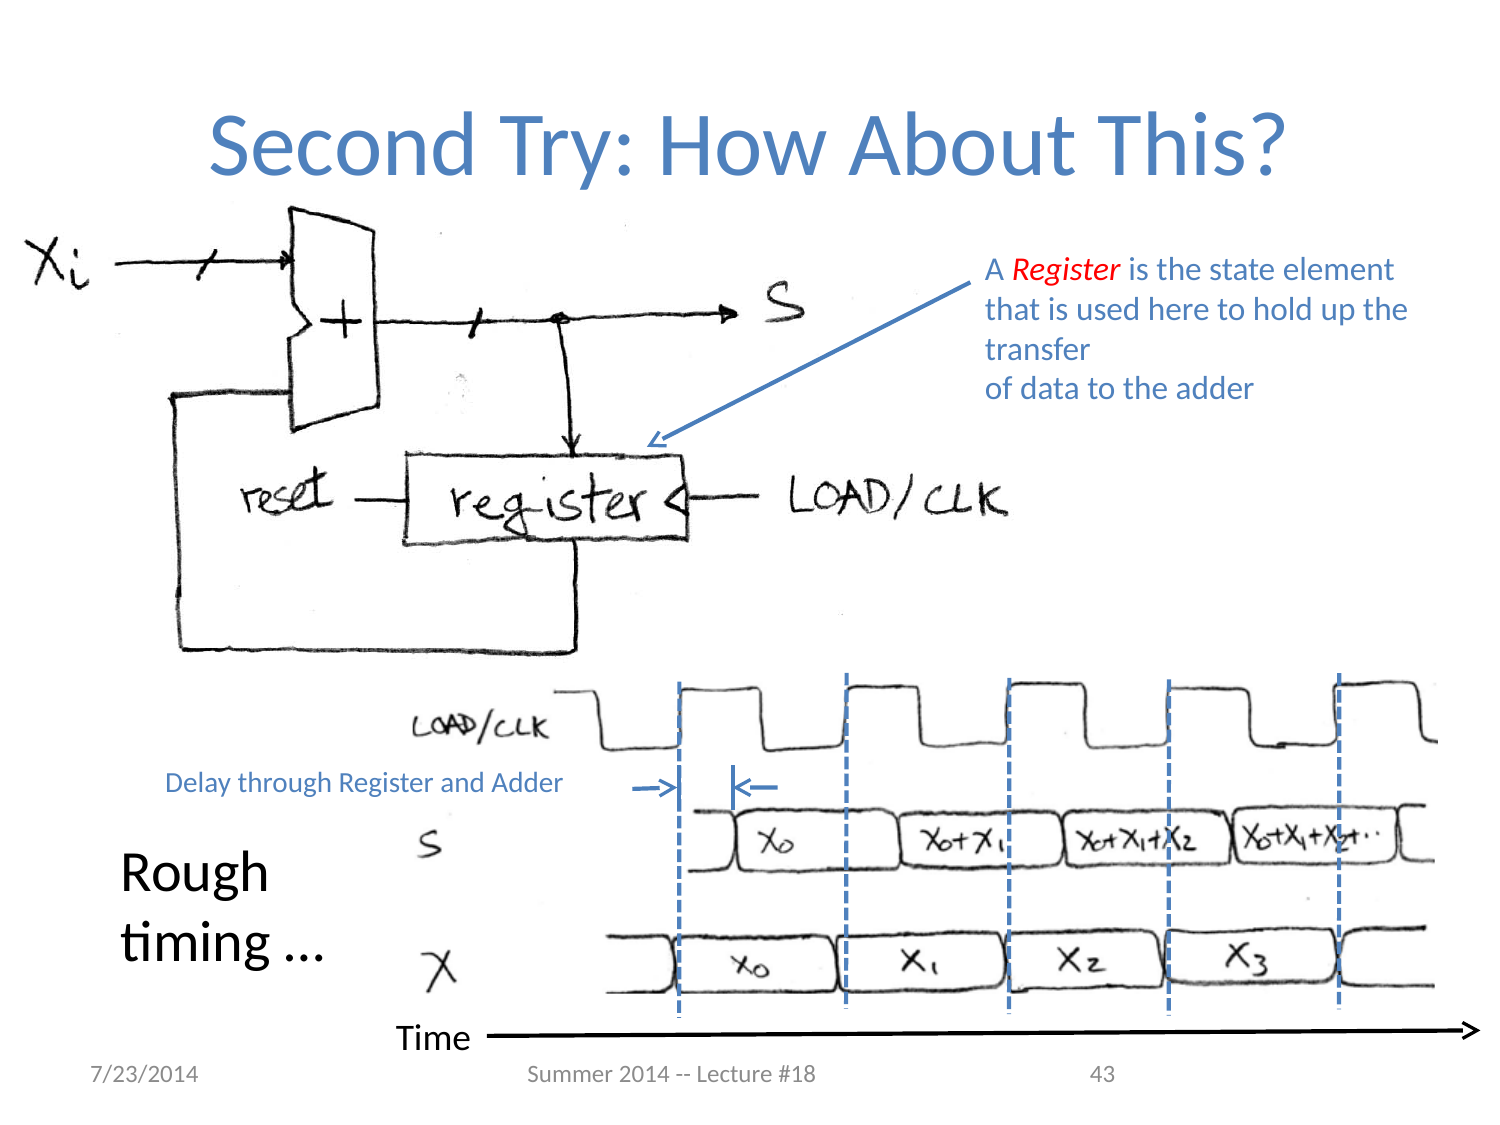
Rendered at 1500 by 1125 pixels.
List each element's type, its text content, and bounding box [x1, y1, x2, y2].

slide_number 7/23/2014 [75, 1042, 425, 1103]
title Second Try: How About This? [75, 45, 1425, 233]
footer Summer 2014 -- Lecture #18 [512, 1042, 988, 1103]
picture [15, 197, 1016, 663]
picture [386, 677, 1438, 1006]
text_box Delay through Register and Adder [150, 755, 579, 806]
slide_number <number> [1074, 1042, 1425, 1103]
text_box Rough timing … [106, 824, 340, 981]
text_box Time [381, 1005, 487, 1066]
text_box A Register is the state element that is used here to hold up the transfer of data to the adder [970, 239, 1436, 460]
